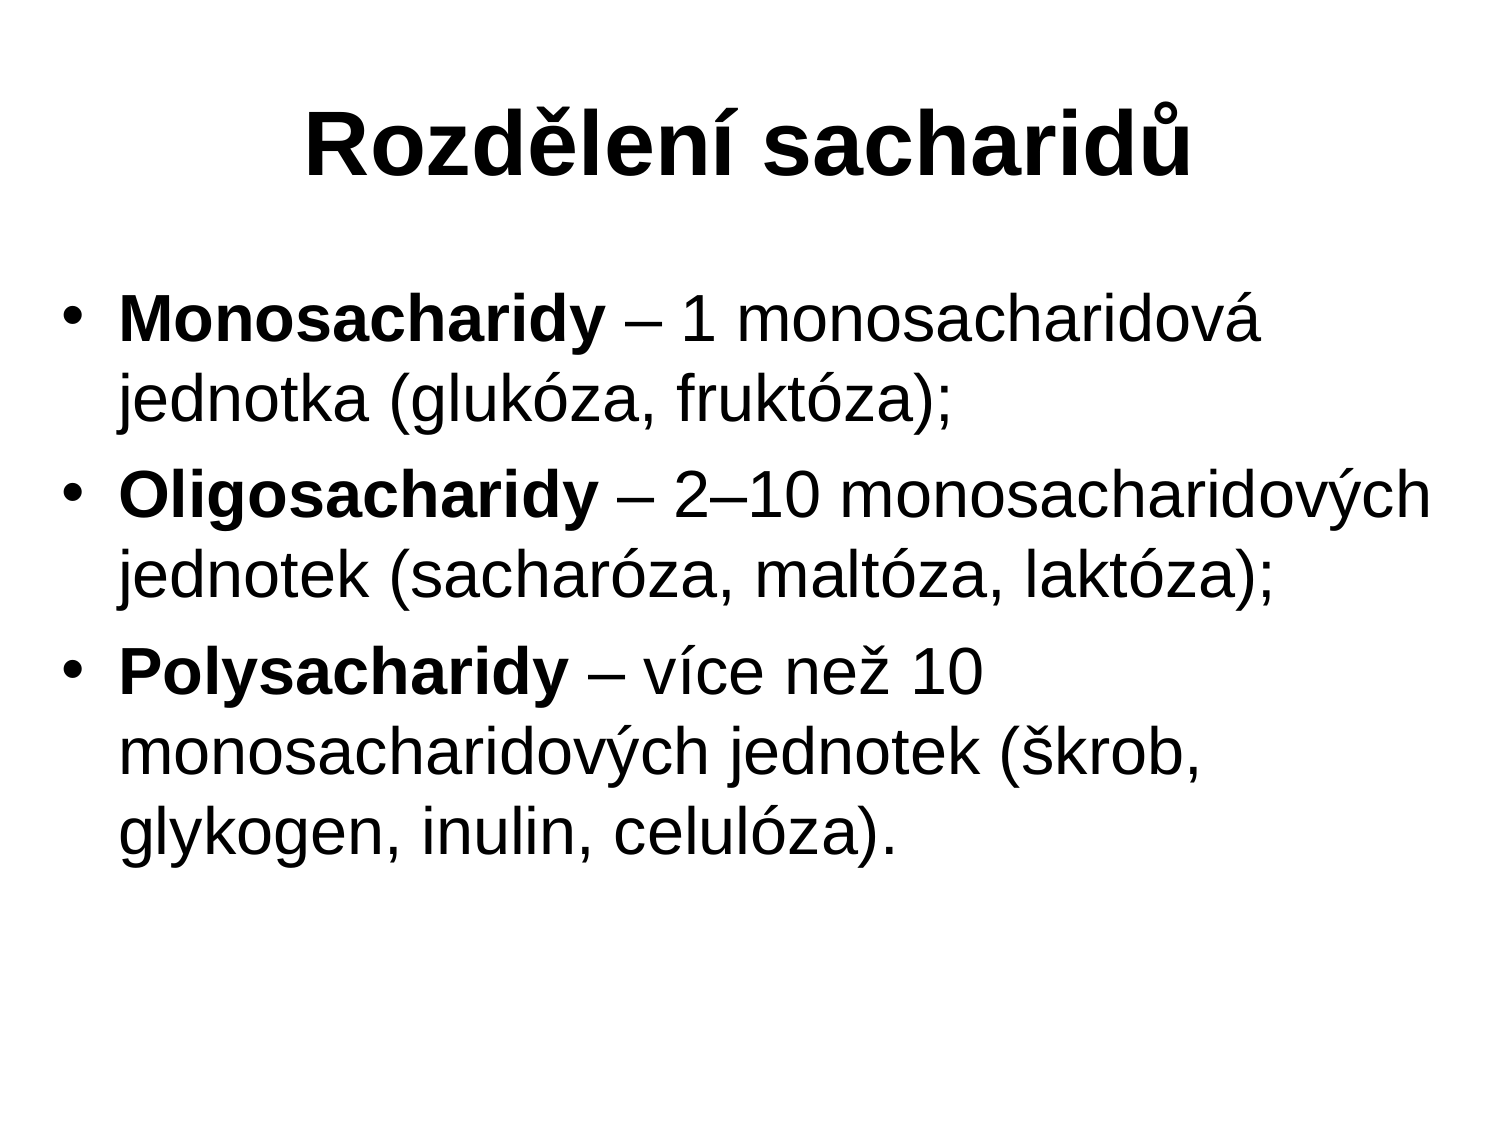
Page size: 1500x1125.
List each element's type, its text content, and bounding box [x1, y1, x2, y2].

list Monosacharidy – 1 monosacharidová jednotka (glukóza, fruktóza); Oligosacharidy – 2–10 monosacharidových jednotek (sacharóza, maltóza, laktóza); Polysacharidy – více než 10 monosacharidových jednotek (škrob, glykogen, inulin, celulóza). [46, 267, 1454, 1010]
title Rozdělení sacharidů [75, 45, 1426, 233]
